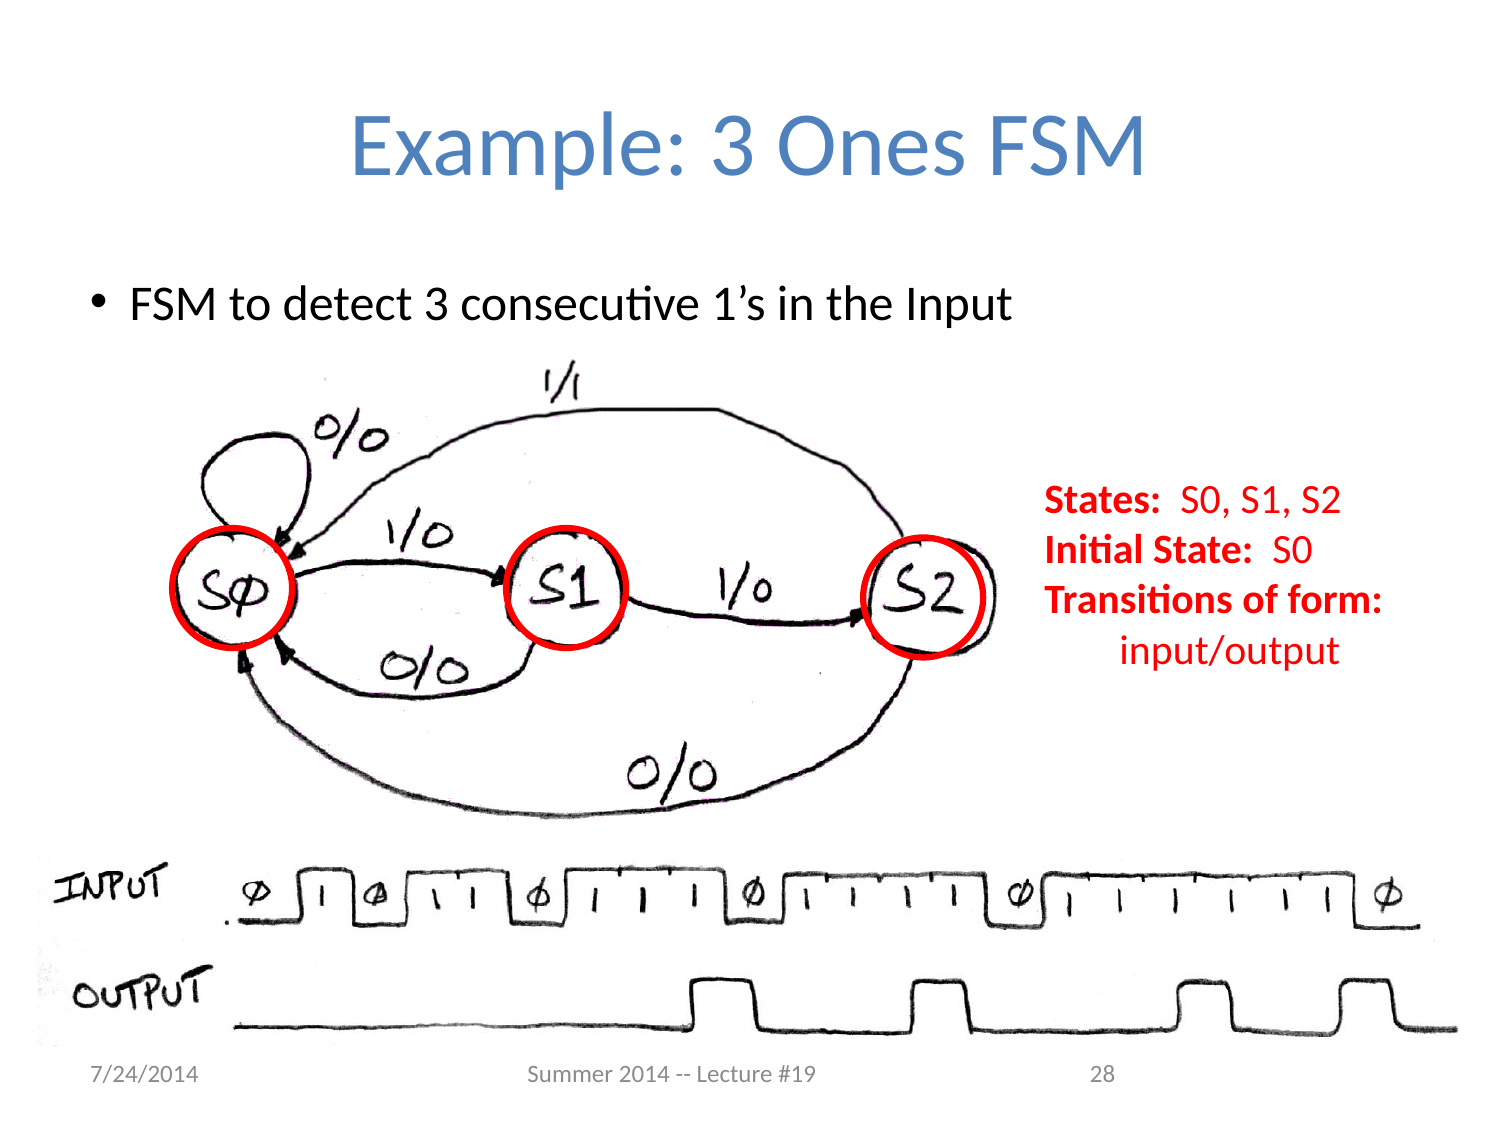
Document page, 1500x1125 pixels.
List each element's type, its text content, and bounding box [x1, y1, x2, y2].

picture [37, 855, 1475, 1047]
slide_number <number> [1074, 1047, 1425, 1103]
text_box FSM to detect 3 consecutive 1’s in the Input [74, 262, 1425, 349]
text_box States: S0, S1, S2 Initial State: S0 Transitions of form: input/output [1044, 464, 1465, 680]
picture [176, 532, 288, 644]
title Example: 3 Ones FSM [75, 45, 1425, 233]
picture [172, 359, 998, 820]
footer Summer 2014 -- Lecture #19 [512, 1047, 988, 1103]
slide_number 7/24/2014 [75, 1047, 425, 1103]
